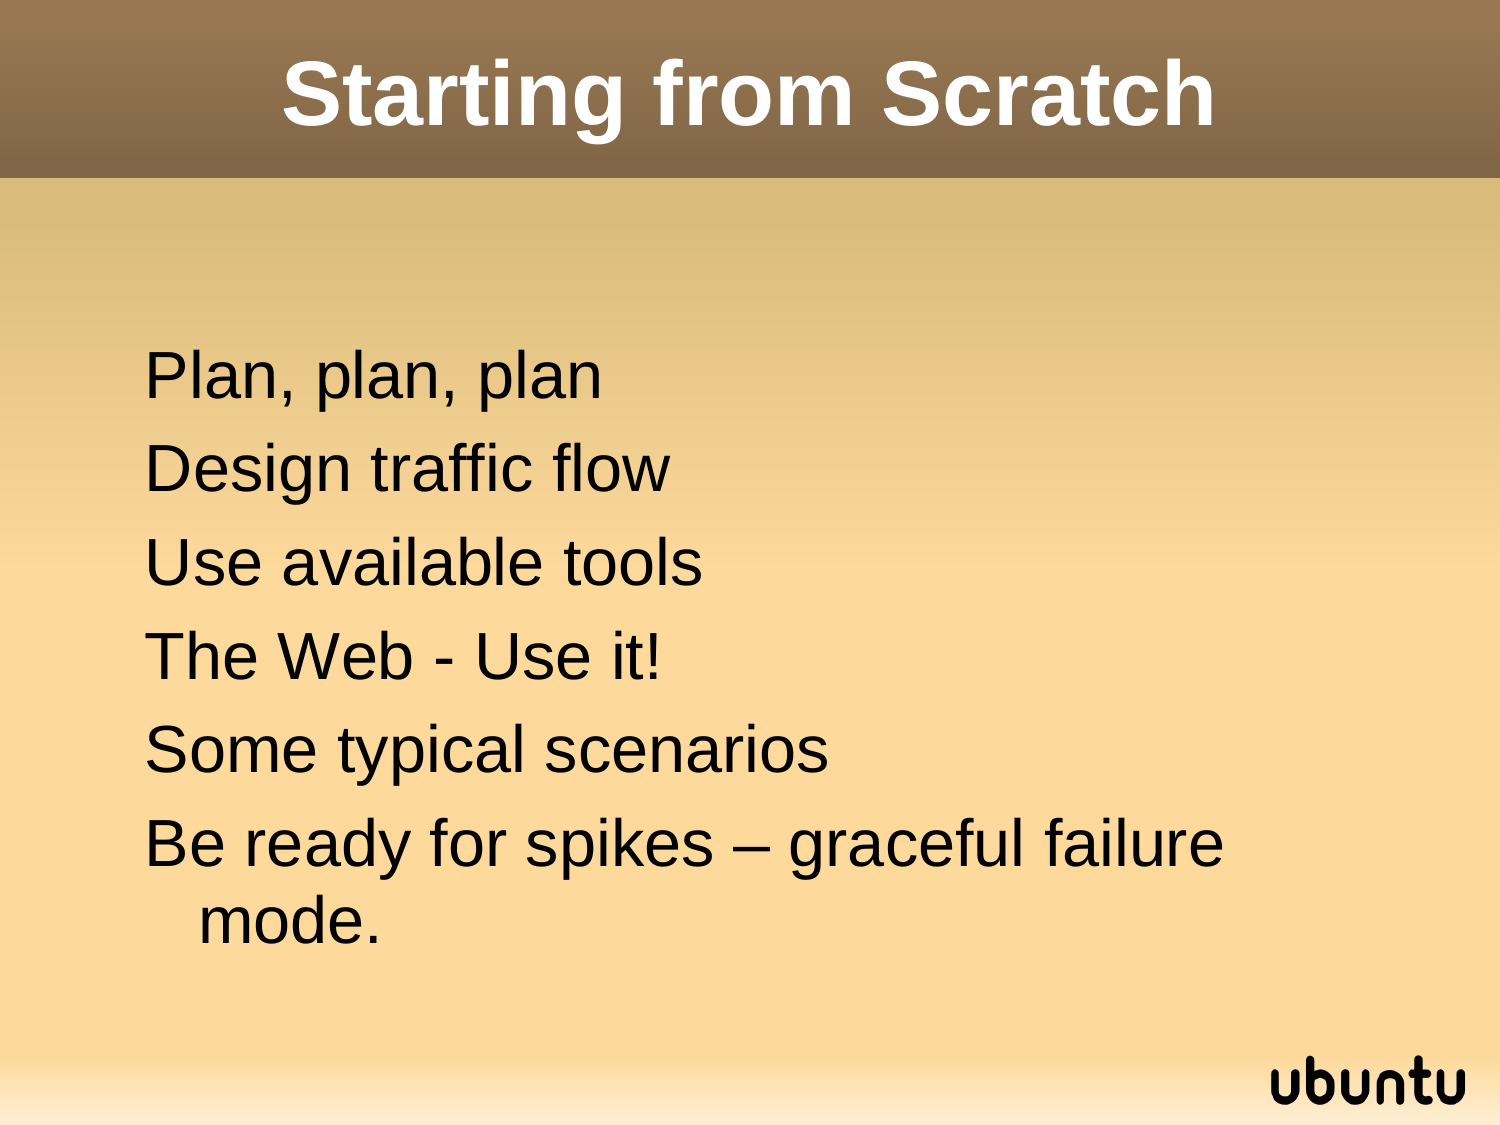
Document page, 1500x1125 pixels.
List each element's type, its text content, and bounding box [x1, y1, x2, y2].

picture [0, 0, 1500, 1125]
list Plan, plan, plan Design traffic flow Use available tools The Web - Use it! Some typical scenarios Be ready for spikes – graceful failure mode. [112, 324, 1388, 1000]
title Starting from Scratch [112, 0, 1388, 188]
